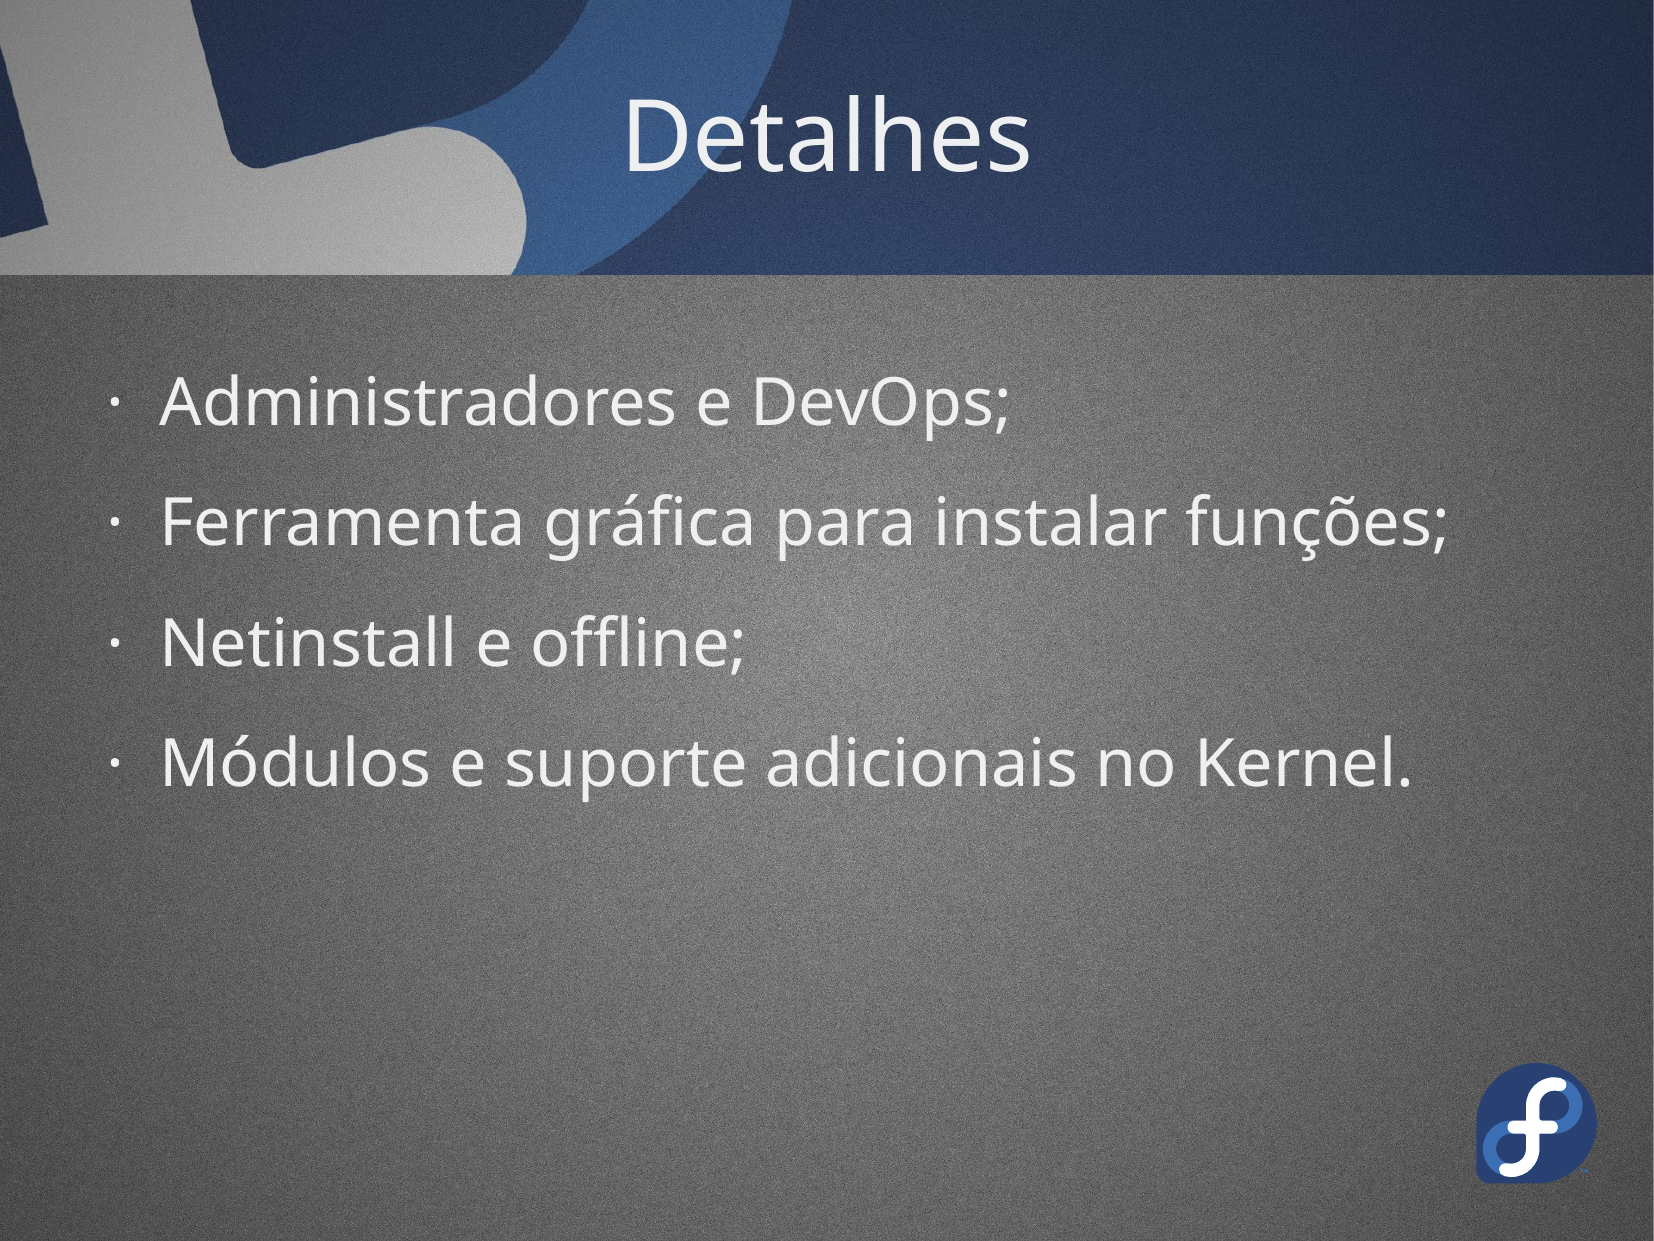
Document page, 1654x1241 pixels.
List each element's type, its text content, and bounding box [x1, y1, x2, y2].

picture [0, 0, 1654, 1241]
list Administradores e DevOps; Ferramenta gráfica para instalar funções; Netinstall e offline; Módulos e suporte adicionais no Kernel. [88, 354, 1565, 1063]
title Detalhes [88, 29, 1565, 237]
